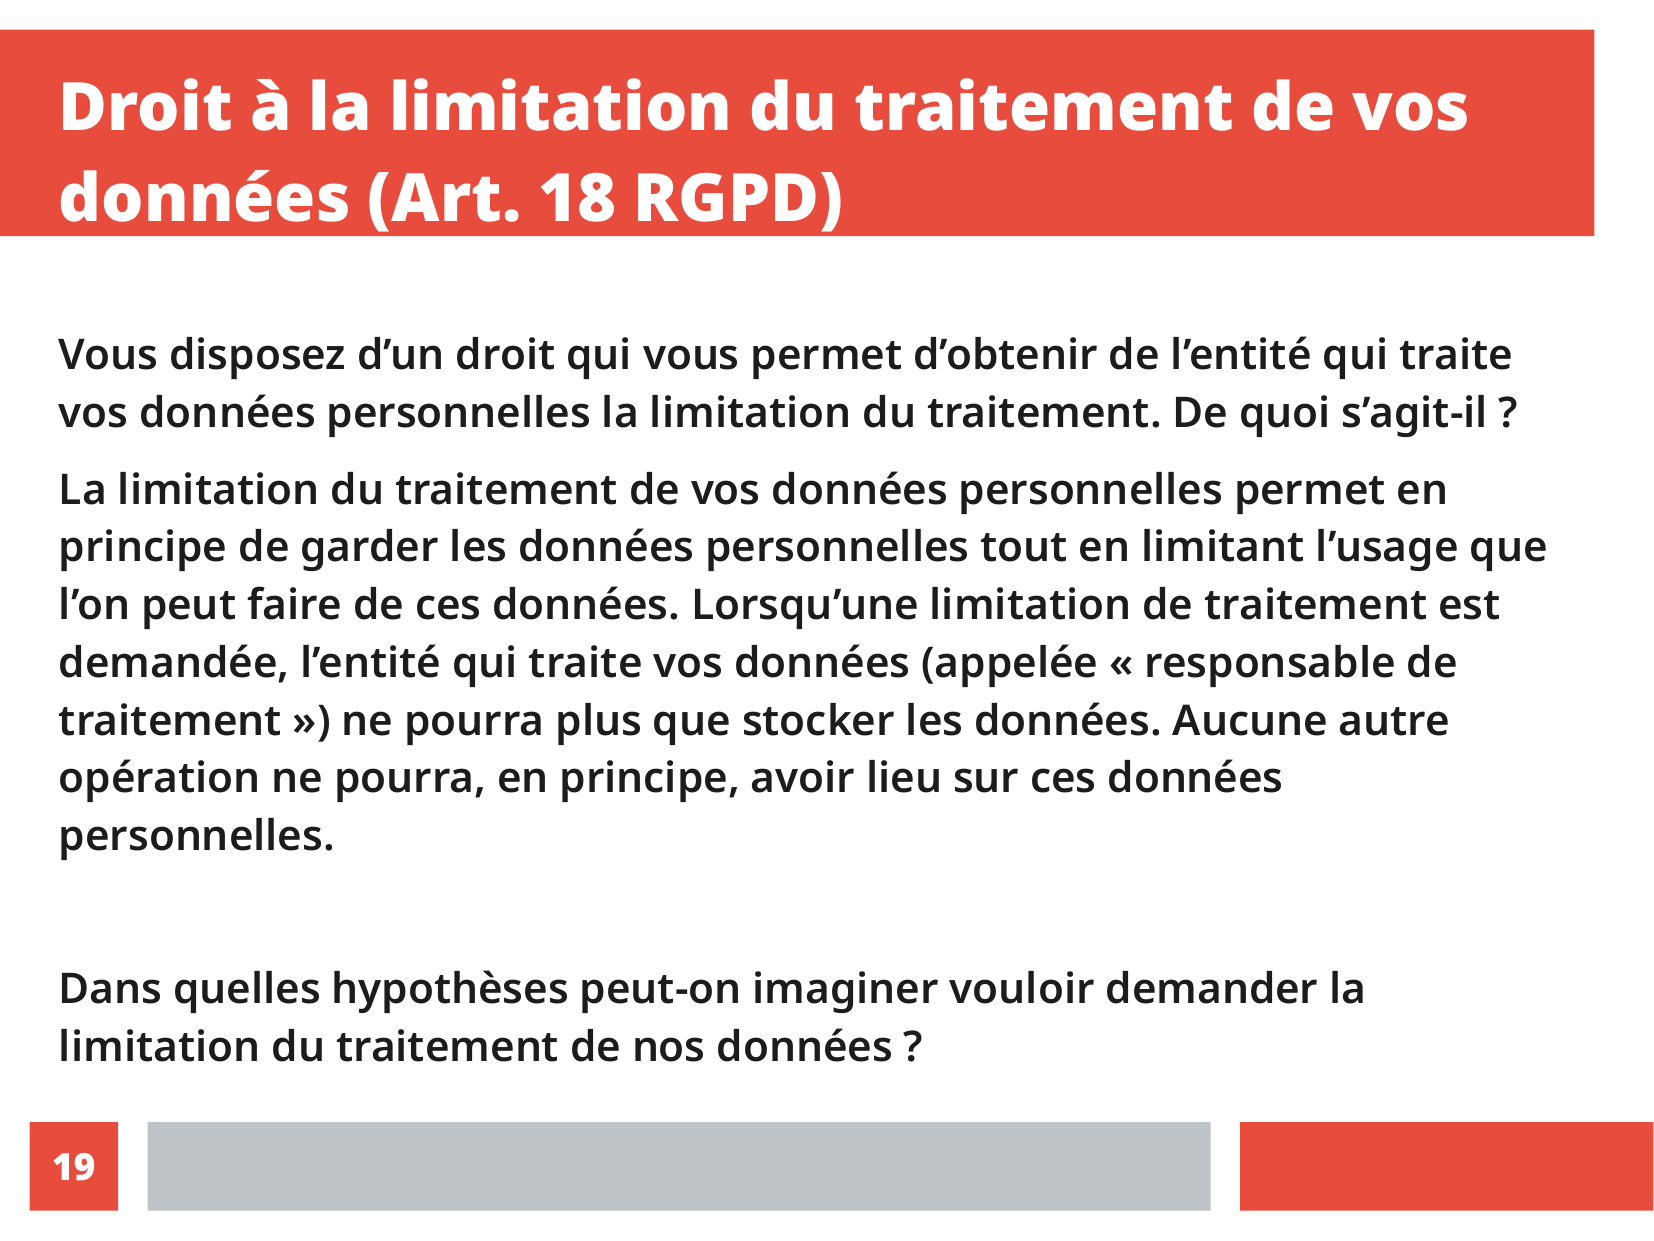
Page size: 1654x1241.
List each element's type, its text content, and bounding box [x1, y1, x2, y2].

list Vous disposez d’un droit qui vous permet d’obtenir de l’entité qui traite vos données personnelles la limitation du traitement. De quoi s’agit-il ? La limitation du traitement de vos données personnelles permet en principe de garder les données personnelles tout en limitant l’usage que l’on peut faire de ces données. Lorsqu’une limitation de traitement est demandée, l’entité qui traite vos données (appelée « responsable de traitement ») ne pourra plus que stocker les données. Aucune autre opération ne pourra, en principe, avoir lieu sur ces données personnelles. Dans quelles hypothèses peut-on imaginer vouloir demander la limitation du traitement de nos données ? [59, 324, 1565, 1093]
title Droit à la limitation du traitement de vos données (Art. 18 RGPD) [59, 59, 1595, 207]
